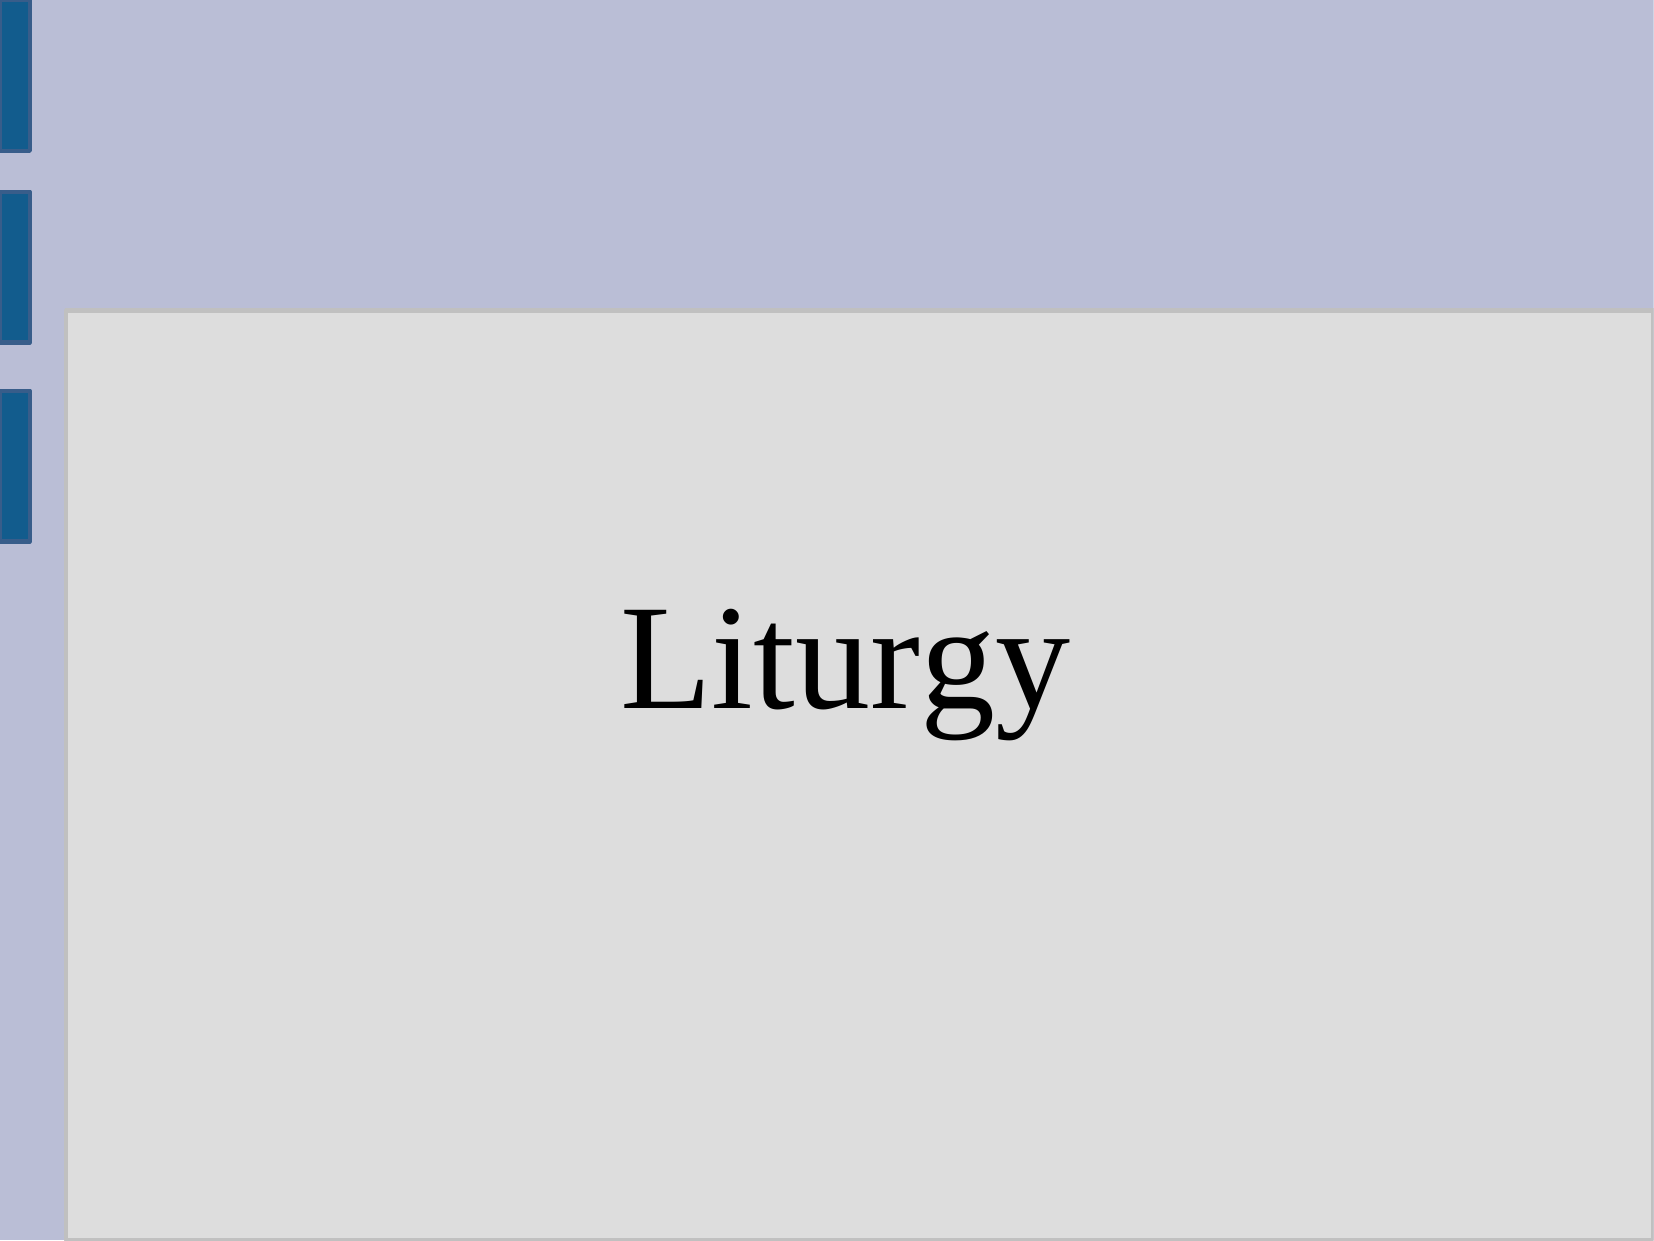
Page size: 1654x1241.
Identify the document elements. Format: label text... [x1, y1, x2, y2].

subtitle Liturgy [82, 187, 1571, 1109]
